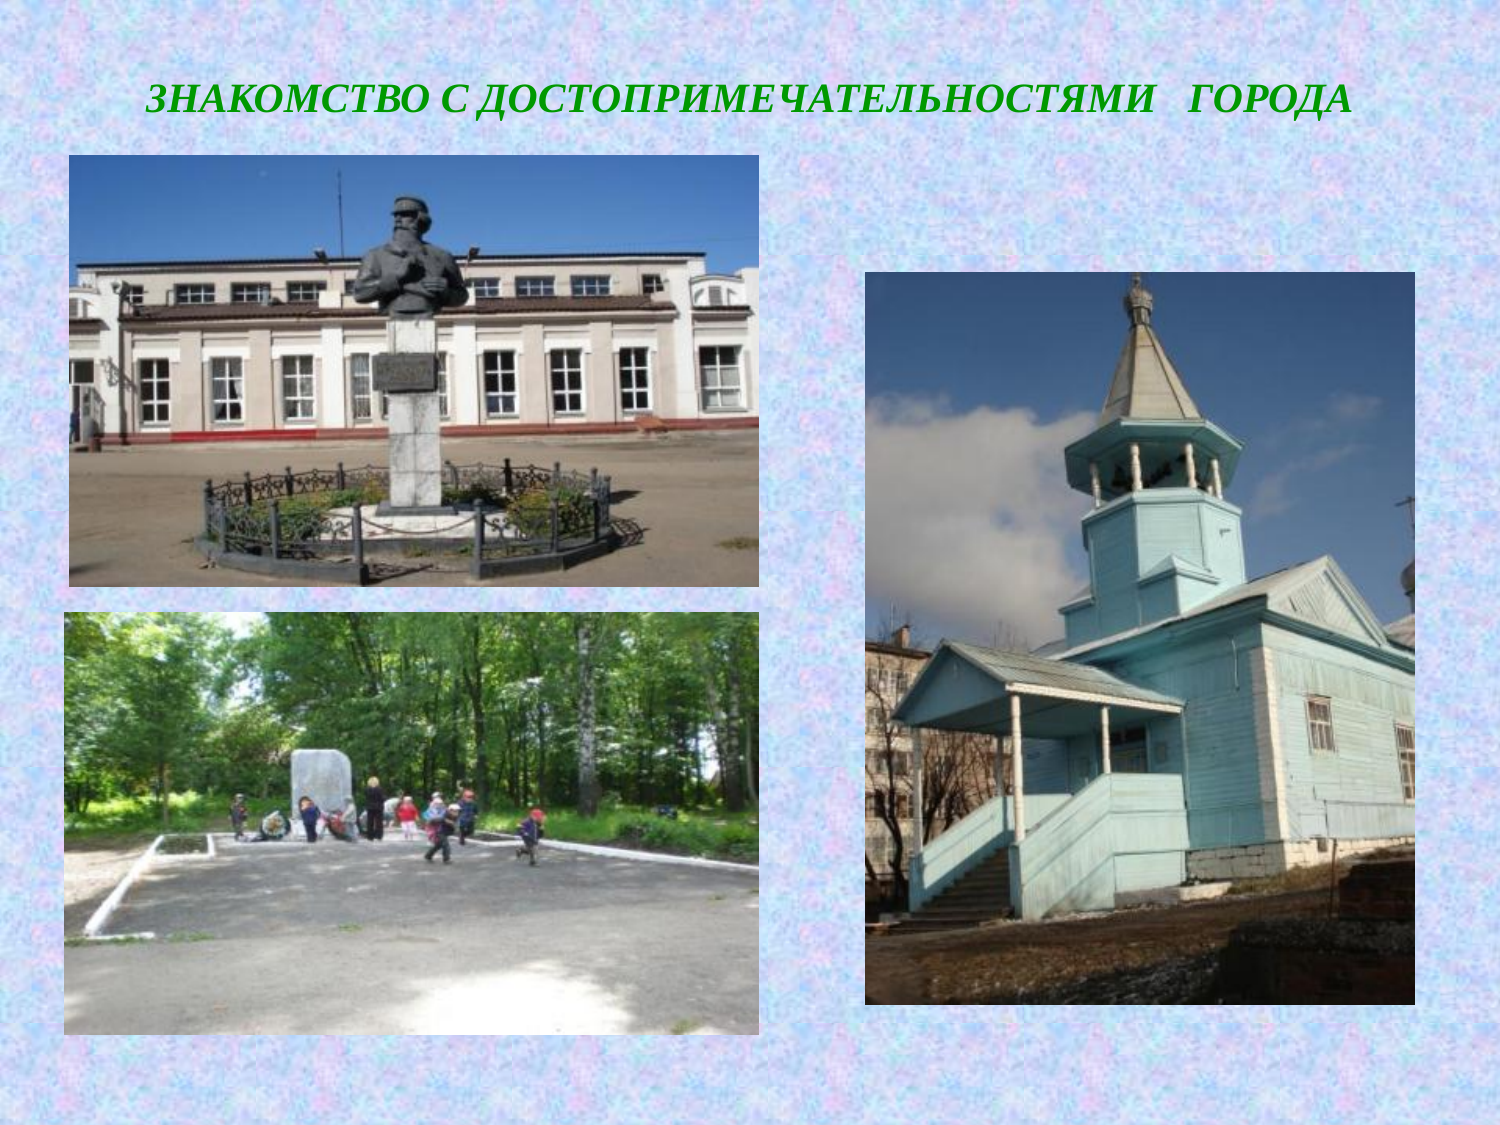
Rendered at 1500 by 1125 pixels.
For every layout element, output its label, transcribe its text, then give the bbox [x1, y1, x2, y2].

picture [69, 155, 759, 587]
picture [865, 272, 1415, 1005]
picture [64, 612, 759, 1035]
title Знакомство с Достопримечательностями города [0, 30, 1500, 161]
